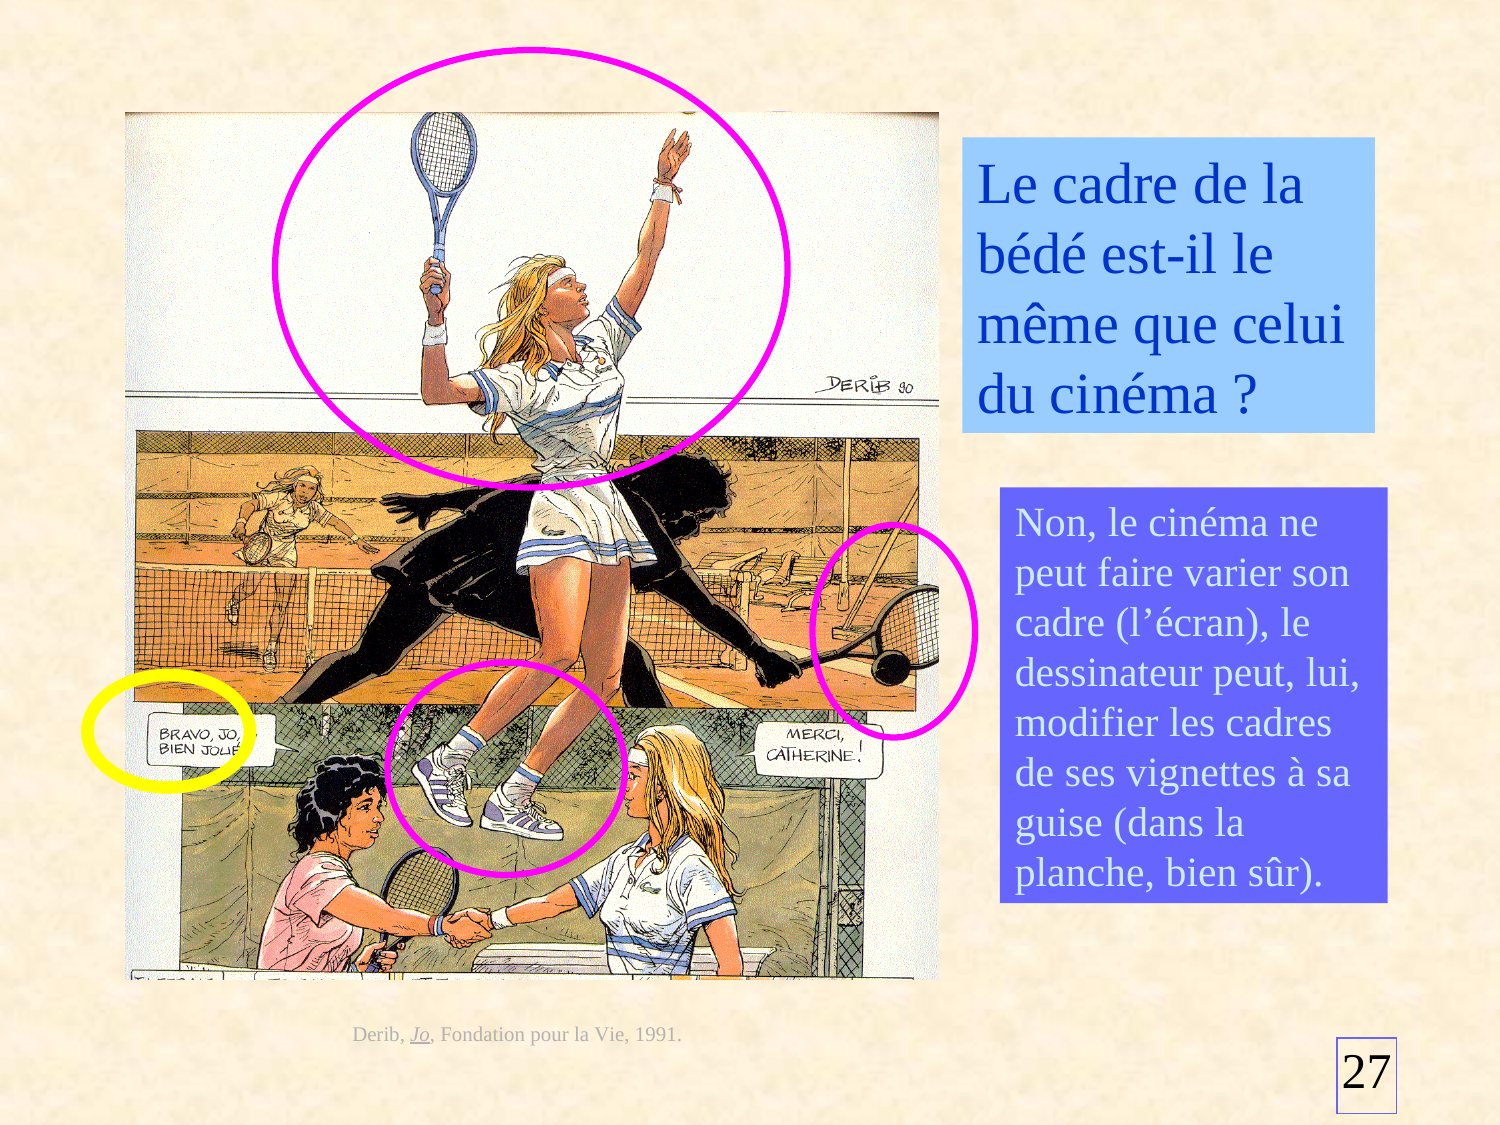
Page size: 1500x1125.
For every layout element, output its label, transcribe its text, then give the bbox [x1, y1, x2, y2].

text_box Derib, Jo, Fondation pour la Vie, 1991. [337, 1012, 713, 1053]
text_box Le cadre de la bédé est-il le même que celui du cinéma ? [962, 137, 1375, 433]
text_box Non, le cinéma ne peut faire varier son cadre (l’écran), le dessinateur peut, lui, modifier les cadres de ses vignettes à sa guise (dans la planche, bien sûr). [999, 487, 1388, 904]
picture [0, 0, 1500, 1125]
